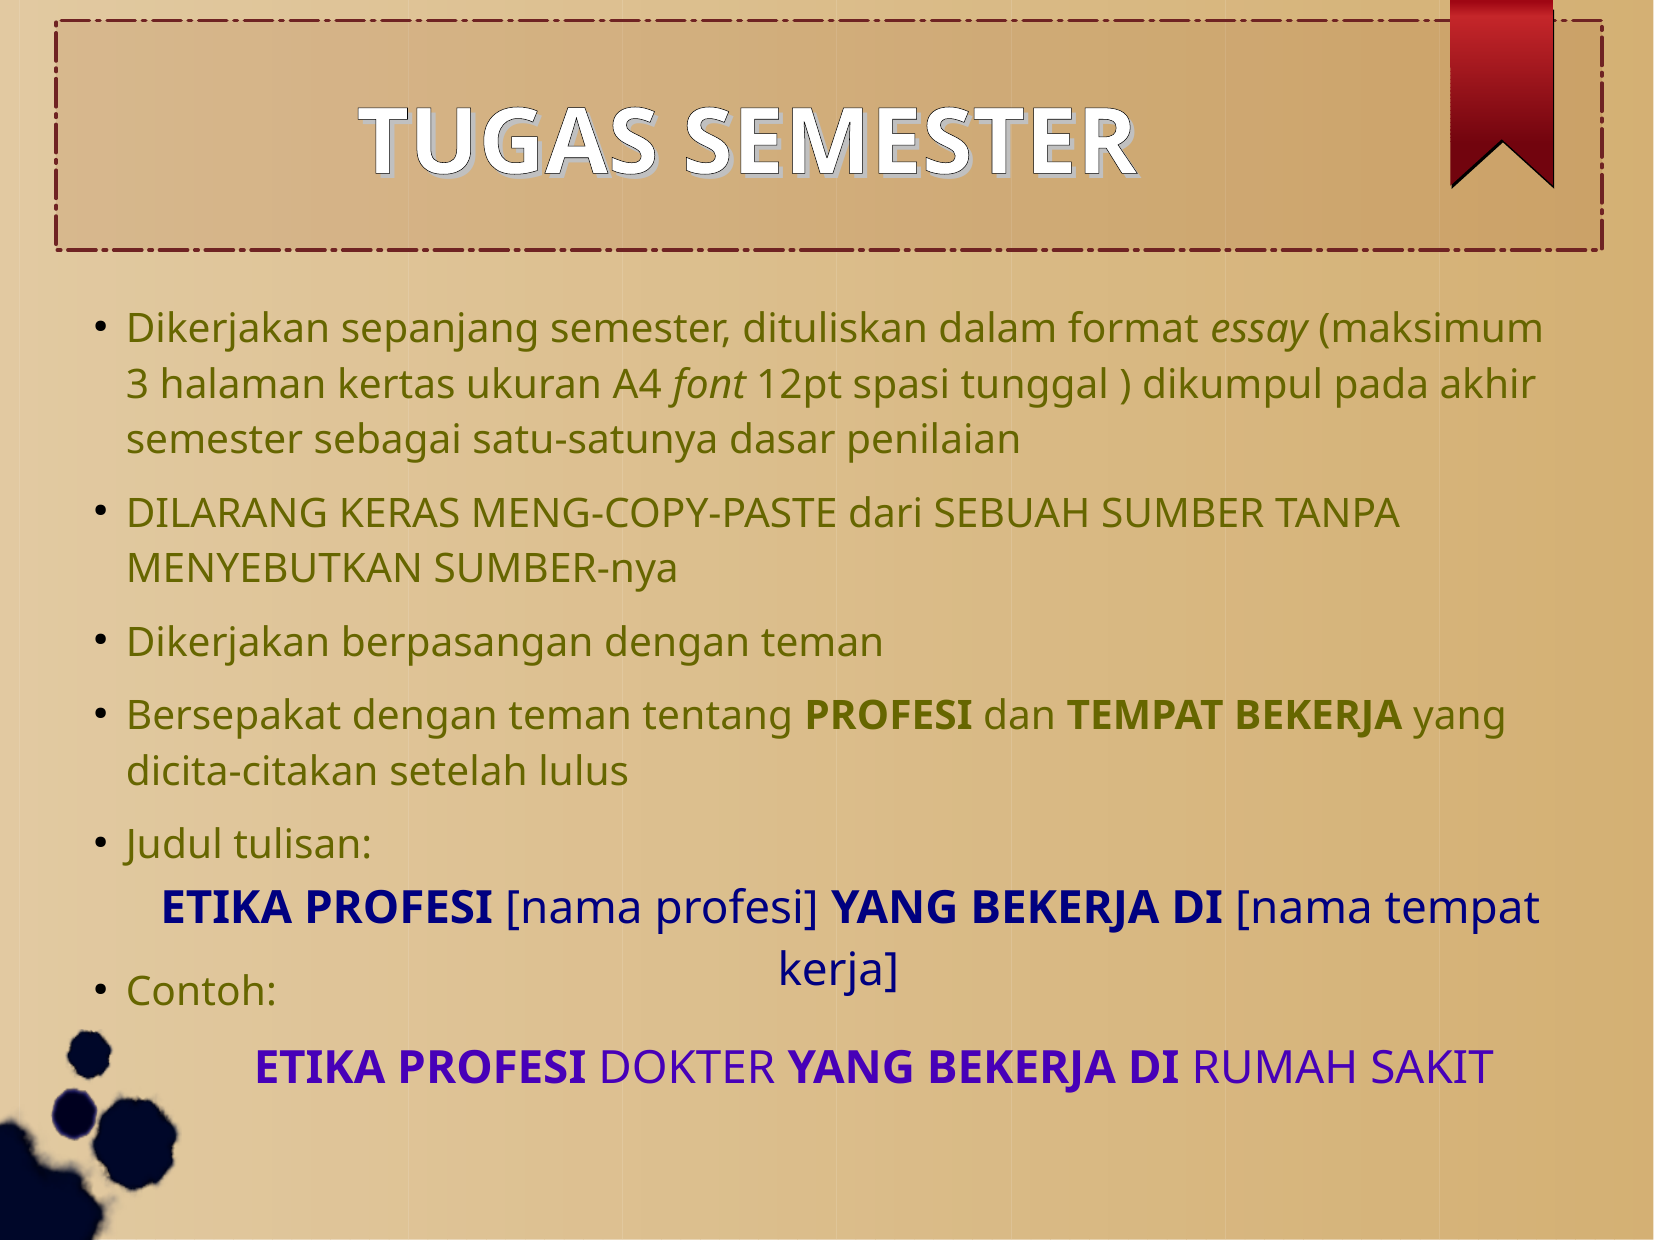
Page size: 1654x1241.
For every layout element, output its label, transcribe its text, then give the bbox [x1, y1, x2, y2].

title TUGAS SEMESTER [82, 47, 1412, 229]
list Dikerjakan sepanjang semester, dituliskan dalam format essay (maksimum 3 halaman kertas ukuran A4 font 12pt spasi tunggal ) dikumpul pada akhir semester sebagai satu-satunya dasar penilaian DILARANG KERAS MENG-COPY-PASTE dari SEBUAH SUMBER TANPA MENYEBUTKAN SUMBER-nya Dikerjakan berpasangan dengan teman Bersepakat dengan teman tentang PROFESI dan TEMPAT BEKERJA yang dicita-citakan setelah lulus Judul tulisan: Contoh: [82, 299, 1571, 866]
text_box ETIKA PROFESI DOKTER YANG BEKERJA DI RUMAH SAKIT [118, 1027, 1654, 1094]
list Dikerjakan sepanjang semester, dituliskan dalam format essay (maksimum 3 halaman kertas ukuran A4 font 12pt spasi tunggal ) dikumpul pada akhir semester sebagai satu-satunya dasar penilaian DILARANG KERAS MENG-COPY-PASTE dari SEBUAH SUMBER TANPA MENYEBUTKAN SUMBER-nya Dikerjakan berpasangan dengan teman Bersepakat dengan teman tentang PROFESI dan TEMPAT BEKERJA yang dicita-citakan setelah lulus Judul tulisan: Contoh: [82, 934, 1571, 1019]
text_box ETIKA PROFESI [nama profesi] YANG BEKERJA DI [nama tempat kerja] [82, 866, 1619, 934]
